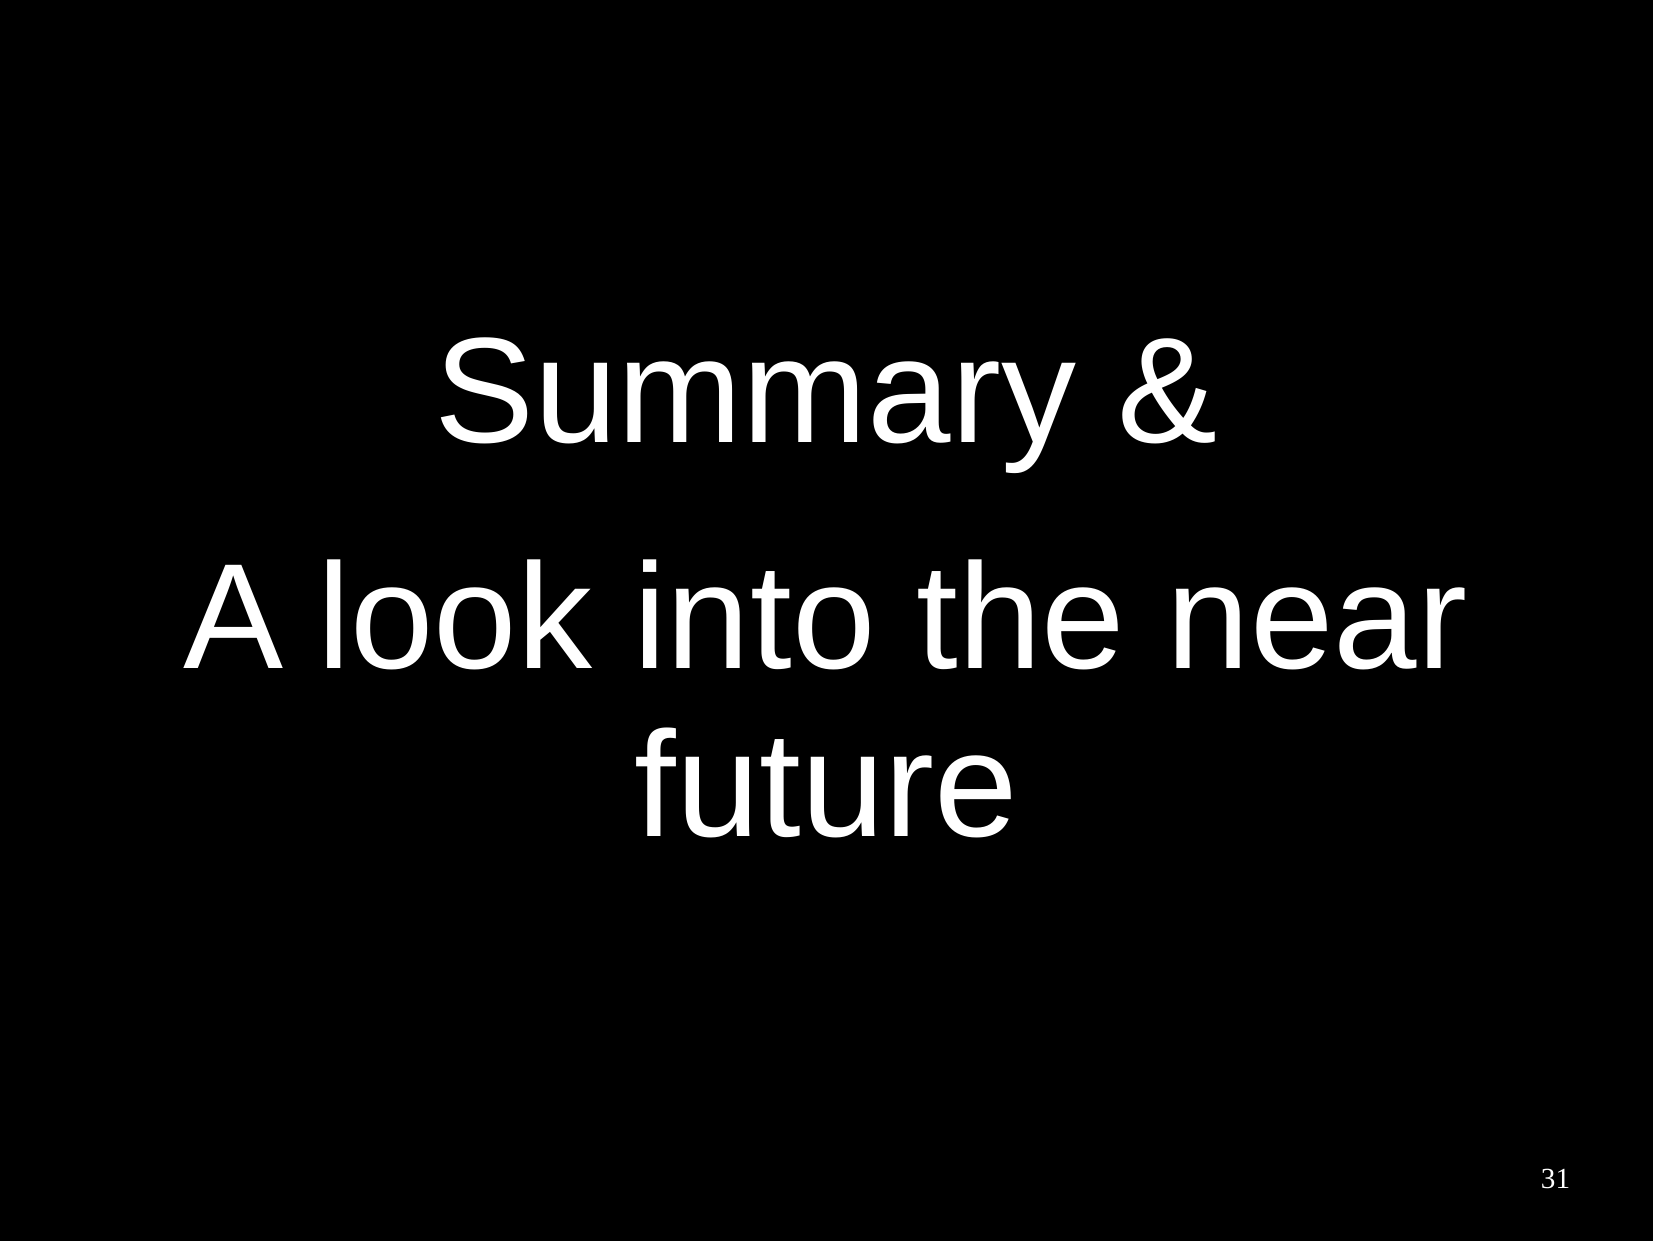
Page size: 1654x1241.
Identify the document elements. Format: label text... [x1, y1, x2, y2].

subtitle Summary & A look into the near future [82, 49, 1571, 1126]
